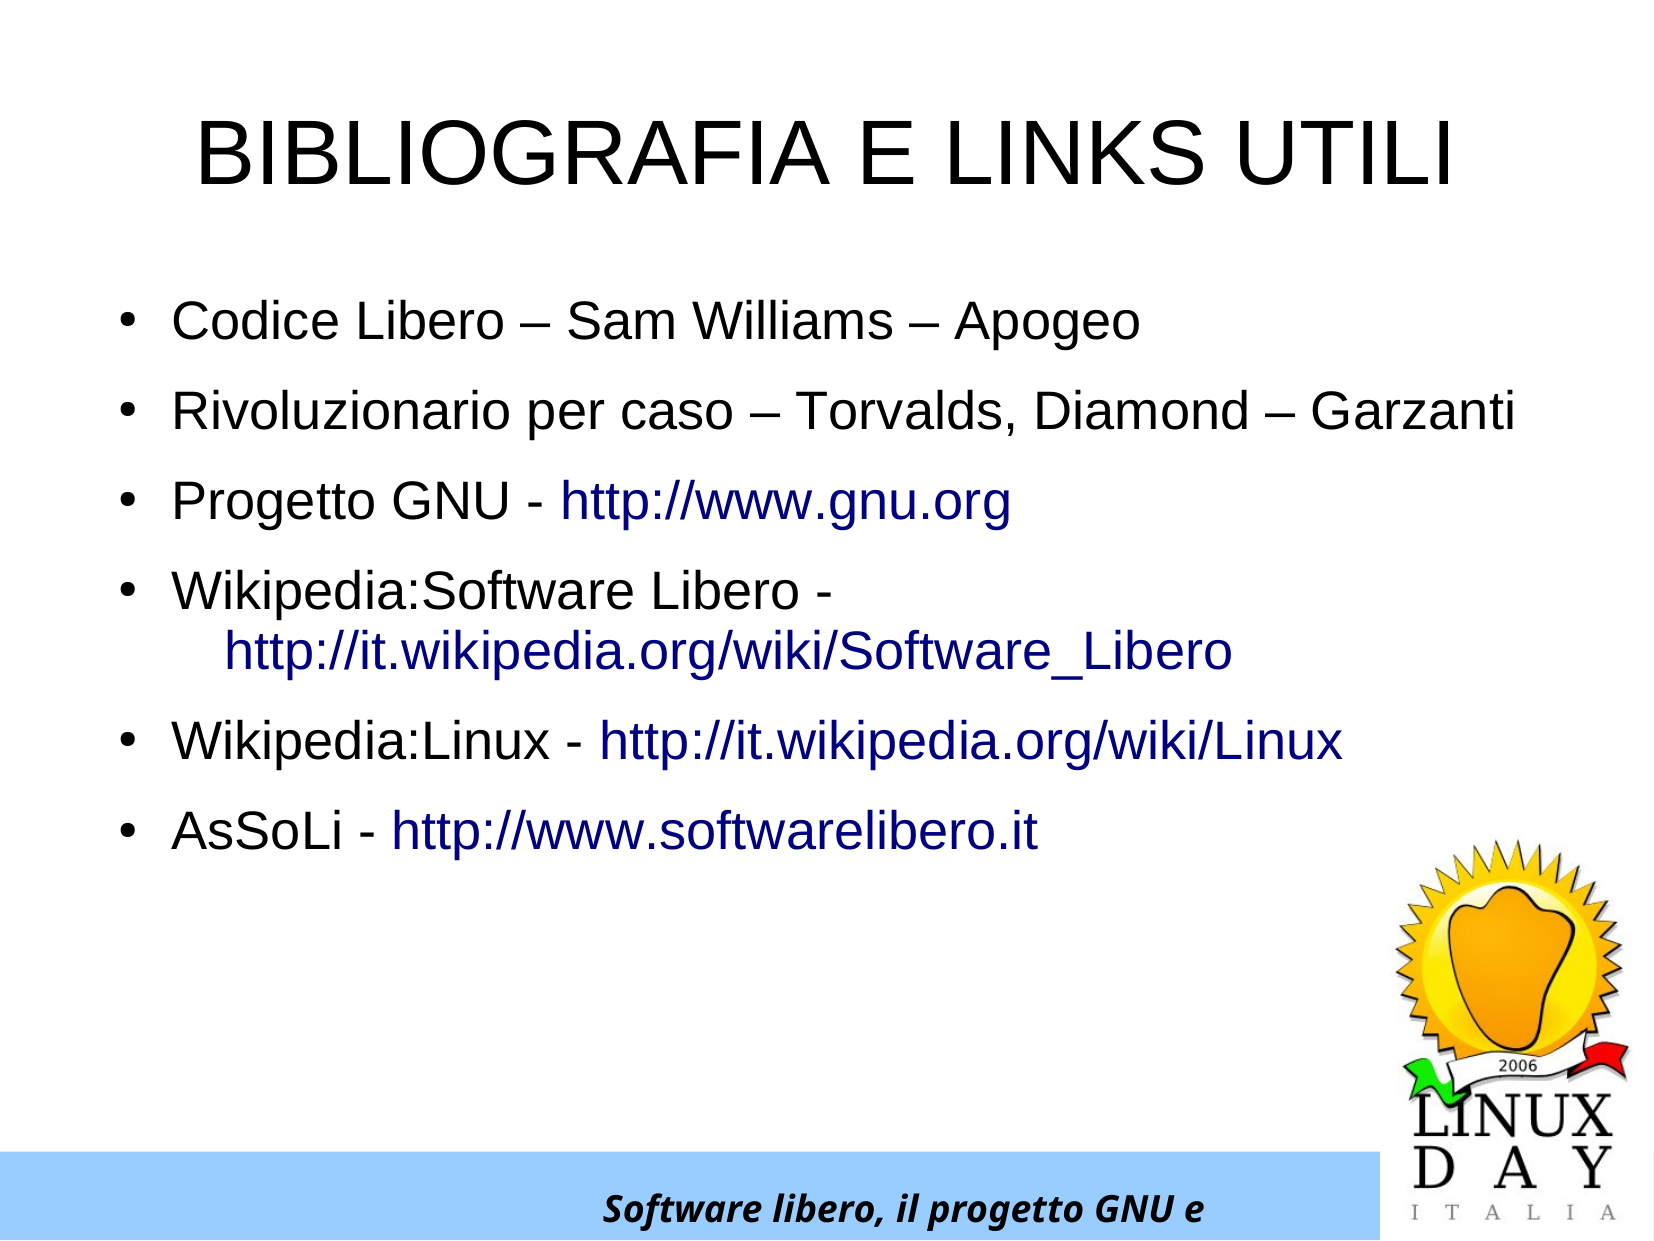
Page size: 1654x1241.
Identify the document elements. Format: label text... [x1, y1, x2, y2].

title BIBLIOGRAFIA E LINKS UTILI [82, 49, 1571, 257]
picture [1380, 826, 1654, 1241]
list Codice Libero – Sam Williams – Apogeo Rivoluzionario per caso – Torvalds, Diamond – Garzanti Progetto GNU - http://www.gnu.org Wikipedia:Software Libero - http://it.wikipedia.org/wiki/Software_Libero Wikipedia:Linux - http://it.wikipedia.org/wiki/Linux AsSoLi - http://www.softwarelibero.it [82, 290, 1571, 1094]
text_box Software libero, il progetto GNU e Linux [588, 1175, 1323, 1237]
text_box [0, 1151, 1380, 1241]
